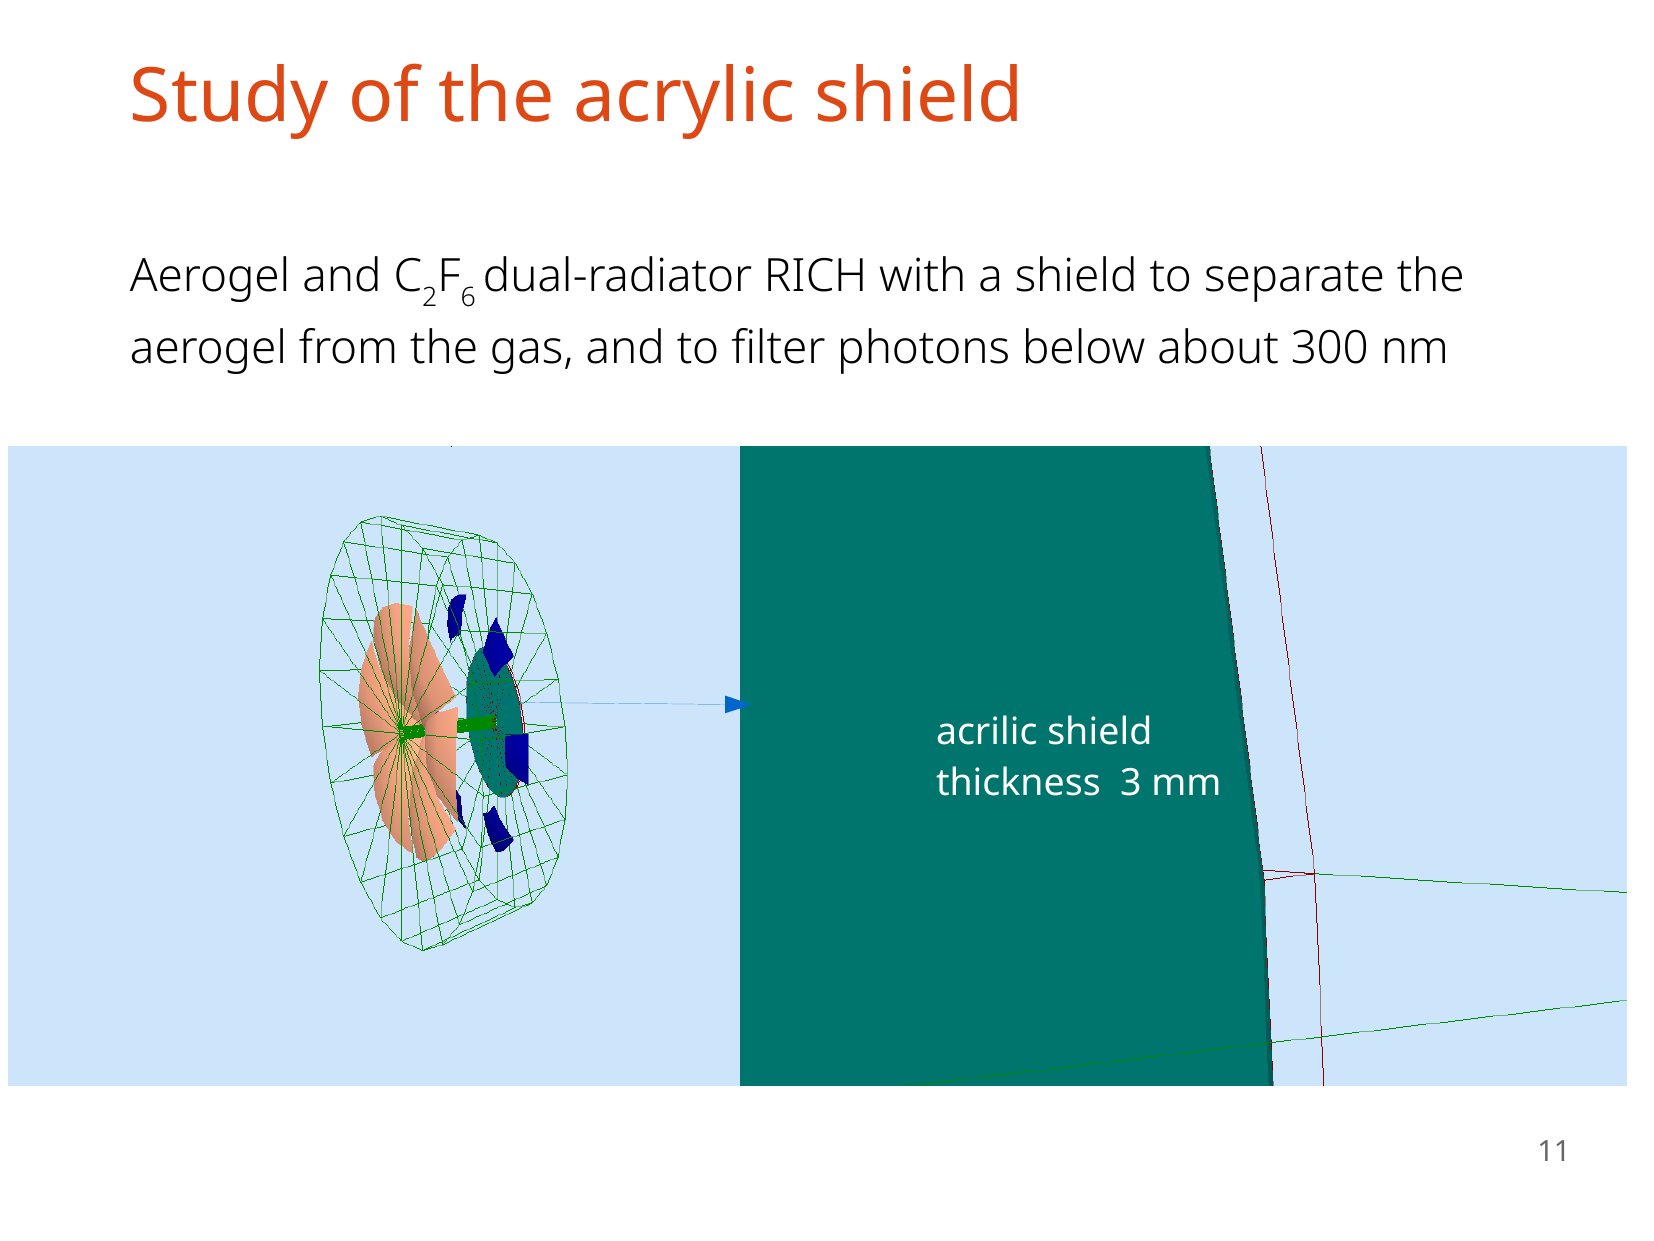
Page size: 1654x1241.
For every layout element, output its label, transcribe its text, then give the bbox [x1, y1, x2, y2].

text_box acrilic shield thickness 3 mm [921, 696, 1222, 797]
picture [8, 446, 1627, 1086]
list Aerogel and C2F6 dual-radiator RICH with a shield to separate the aerogel from the gas, and to filter photons below about 300 nm [129, 242, 1518, 446]
title Study of the acrylic shield [129, 29, 1518, 157]
